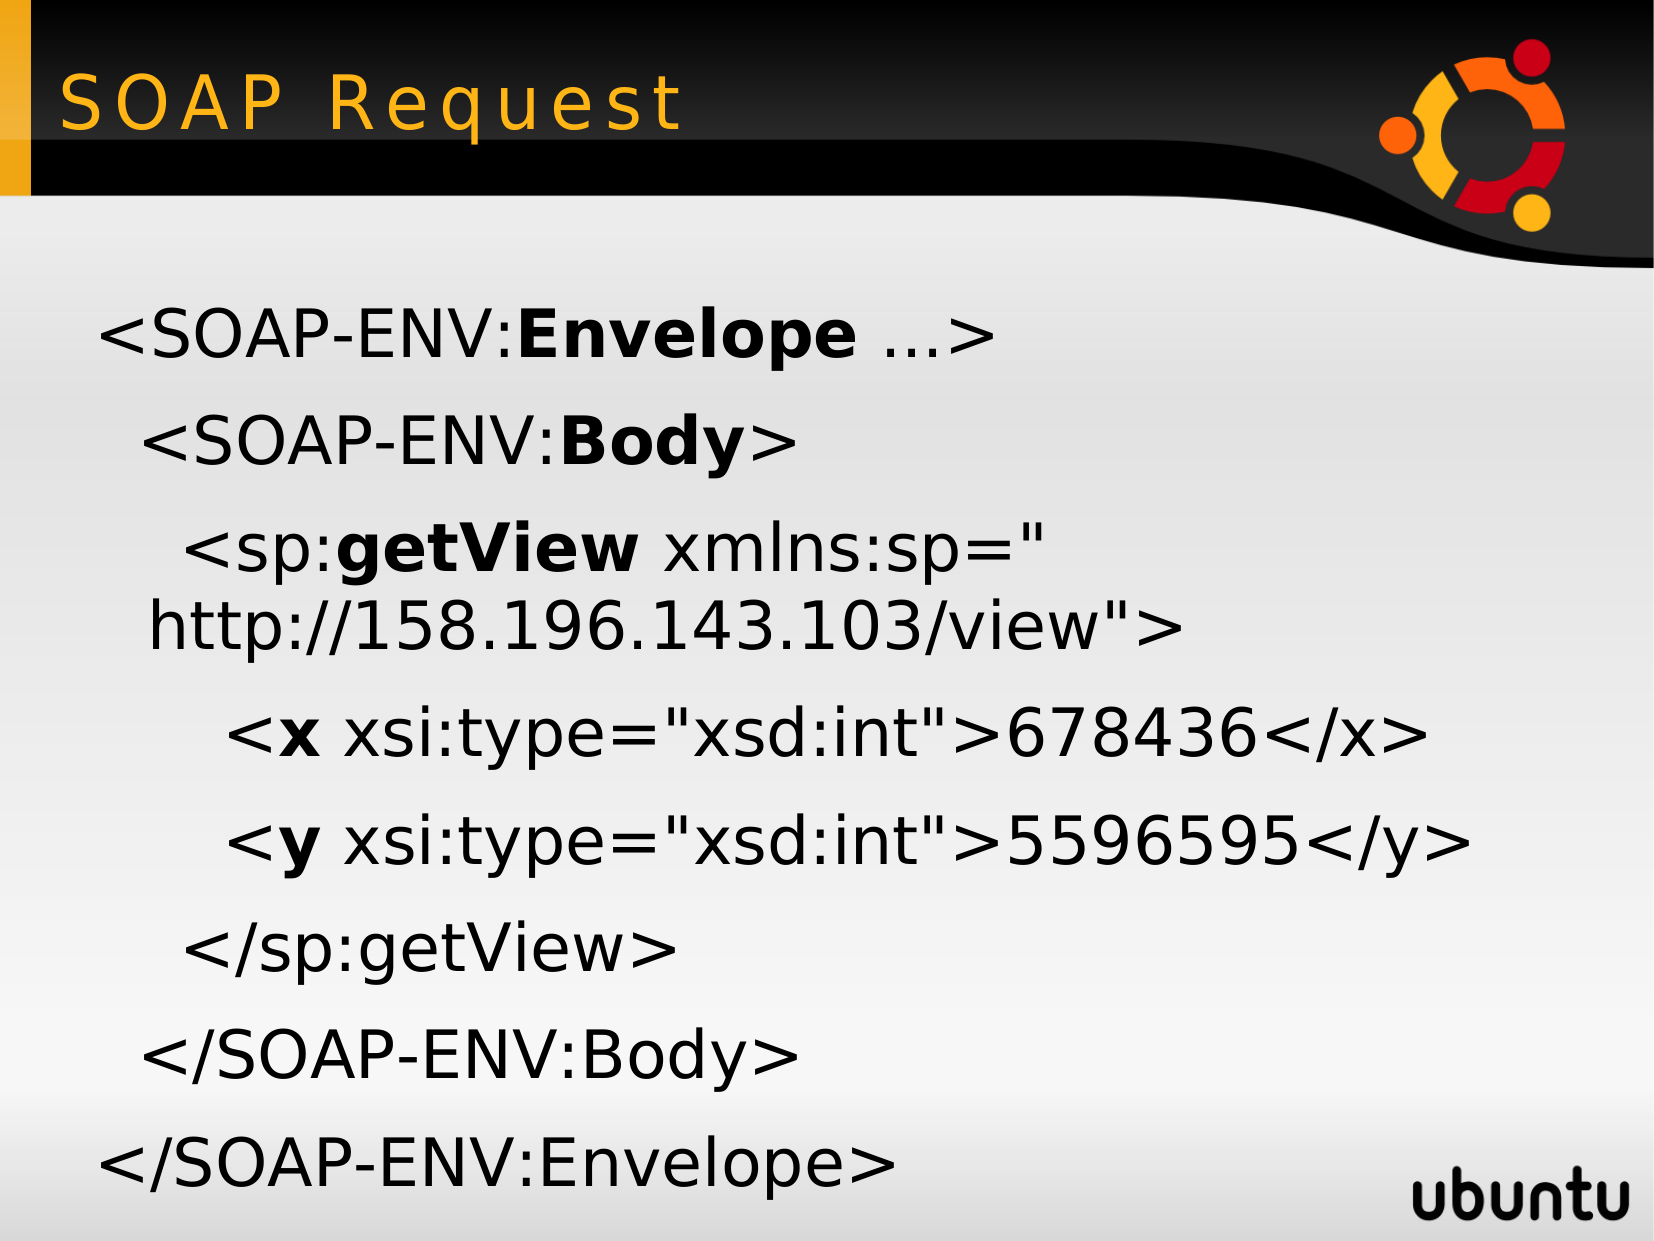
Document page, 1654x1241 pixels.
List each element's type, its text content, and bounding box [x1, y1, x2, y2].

picture [0, 0, 1654, 1241]
list <SOAP-ENV:Envelope ...> <SOAP-ENV:Body> <sp:getView xmlns:sp=" http://158.196.143.103/view"> <x xsi:type="xsd:int">678436</x> <y xsi:type="xsd:int">5596595</y> </sp:getView> </SOAP-ENV:Body> </SOAP-ENV:Envelope> [76, 295, 1565, 1203]
title SOAP Request [59, 29, 1270, 178]
